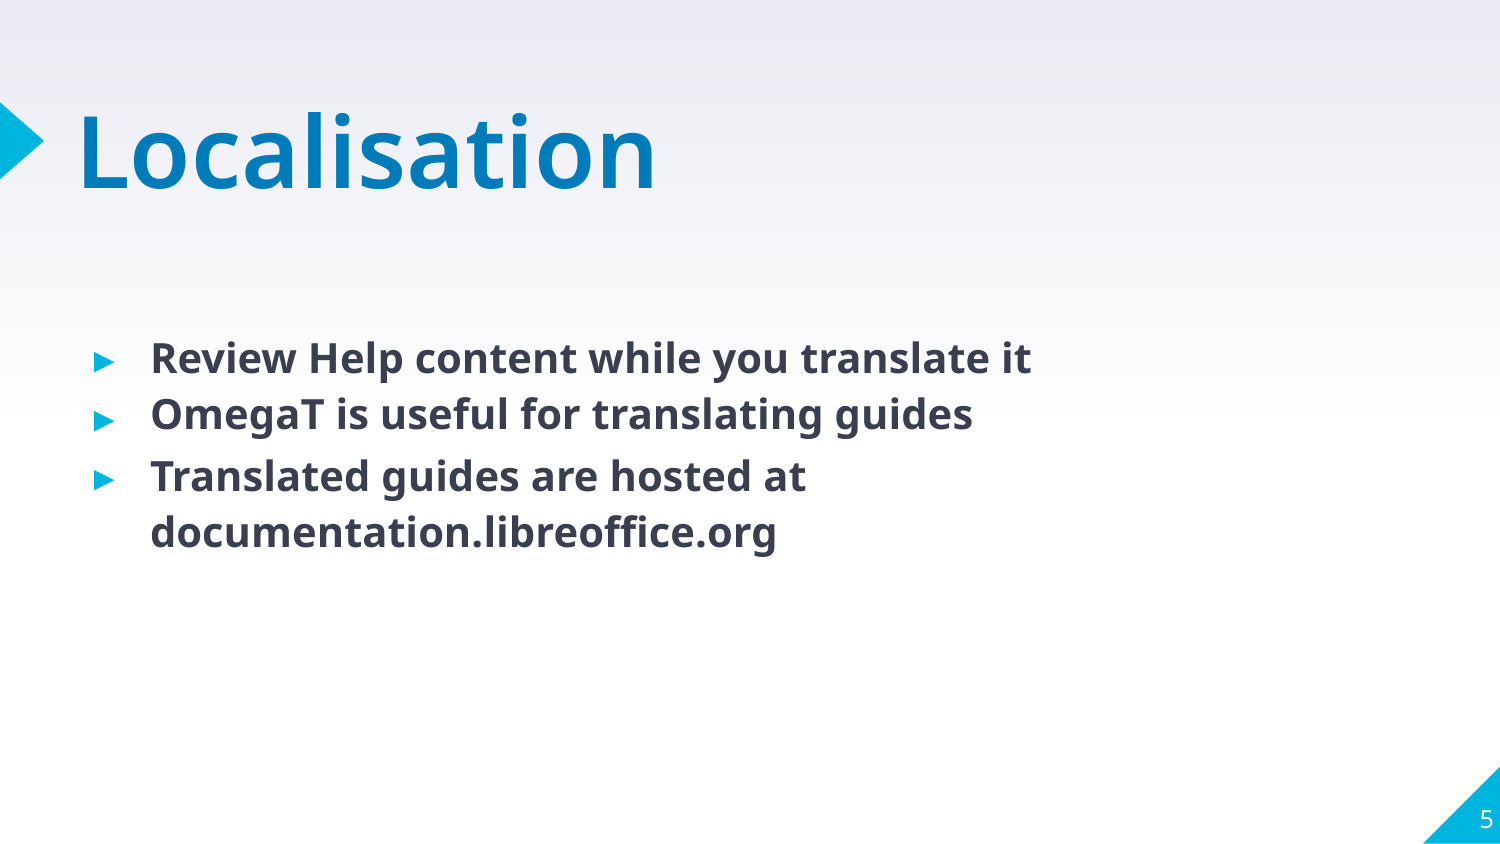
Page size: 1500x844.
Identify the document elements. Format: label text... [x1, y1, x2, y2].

list Review Help content while you translate it OmegaT is useful for translating guides Translated guides are hosted at documentation.libreoffice.org [75, 327, 1075, 761]
slide_number <number> [1418, 760, 1494, 838]
title Localisation [75, 91, 1001, 209]
